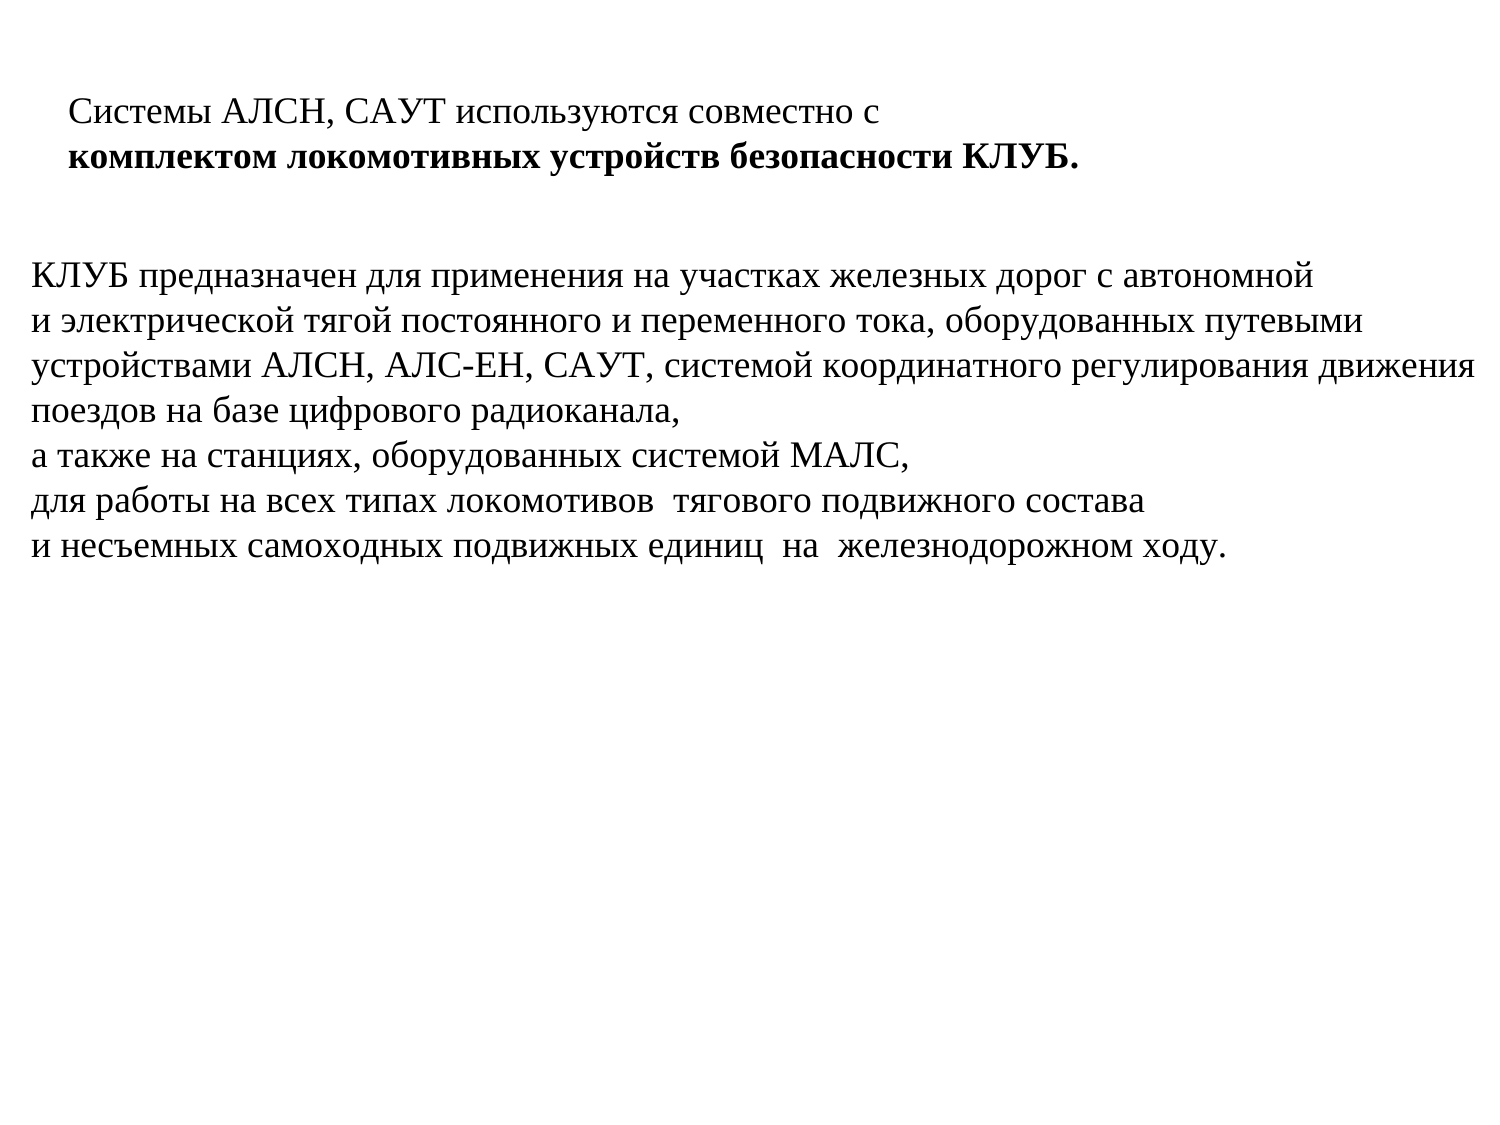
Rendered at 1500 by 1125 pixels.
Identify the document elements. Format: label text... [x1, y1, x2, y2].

text_box Системы АЛСН, САУТ используются совместно с комплектом локомотивных устройств безопасности КЛУБ. [53, 78, 1096, 184]
text_box КЛУБ предназначен для применения на участках железных дорог с автономной и электрической тягой постоянного и переменного тока, оборудованных путевыми устройствами АЛСН, АЛС-ЕН, САУТ, системой координатного регулирования движения поездов на базе цифрового радиоканала, а также на станциях, оборудованных системой МАЛС, для работы на всех типах локомотивов тягового подвижного состава и несъемных самоходных подвижных единиц на железнодорожном ходу. [16, 242, 1500, 573]
